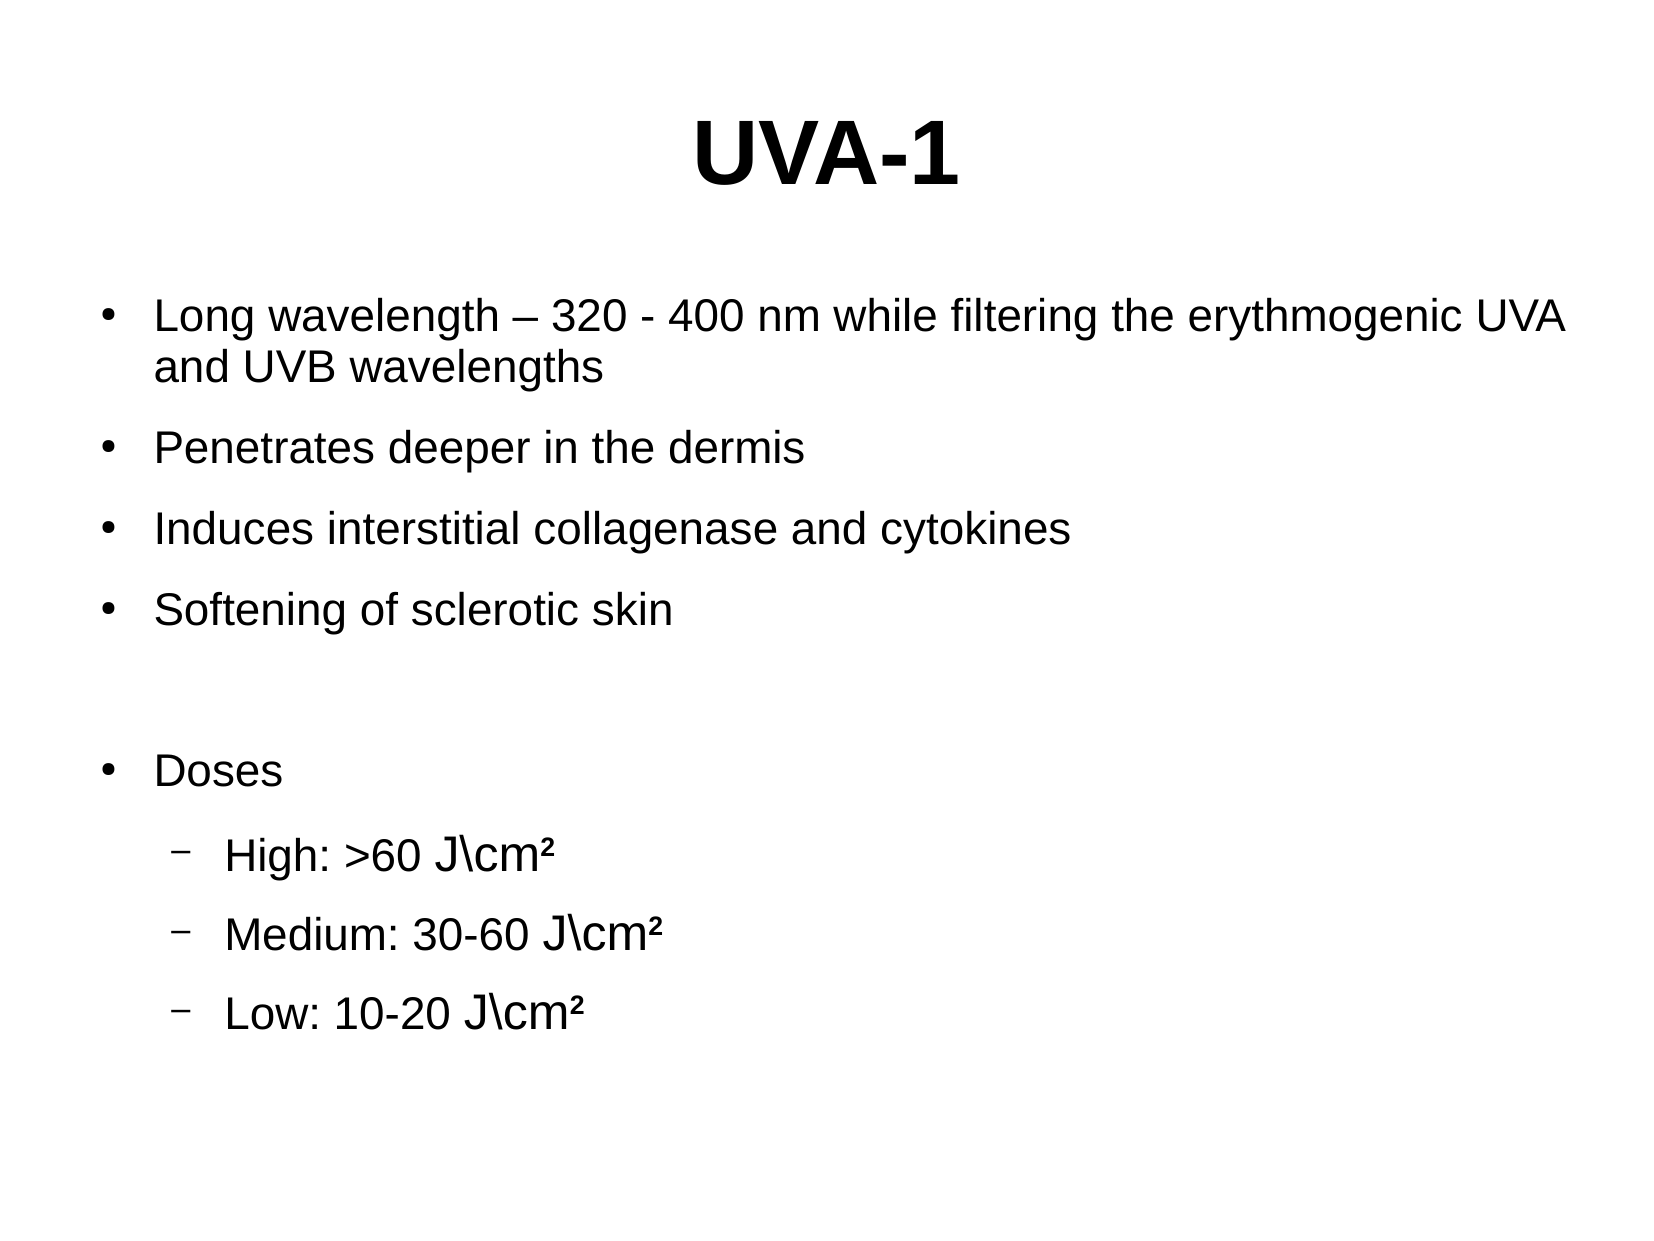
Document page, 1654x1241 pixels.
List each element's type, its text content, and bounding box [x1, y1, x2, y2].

list Long wavelength – 320 - 400 nm while filtering the erythmogenic UVA and UVB wavelengths Penetrates deeper in the dermis Induces interstitial collagenase and cytokines Softening of sclerotic skin Doses High: >60 J\cm2 Medium: 30-60 J\cm2 Low: 10-20 J\cm2 [82, 290, 1571, 1109]
title UVA-1 [82, 49, 1571, 257]
